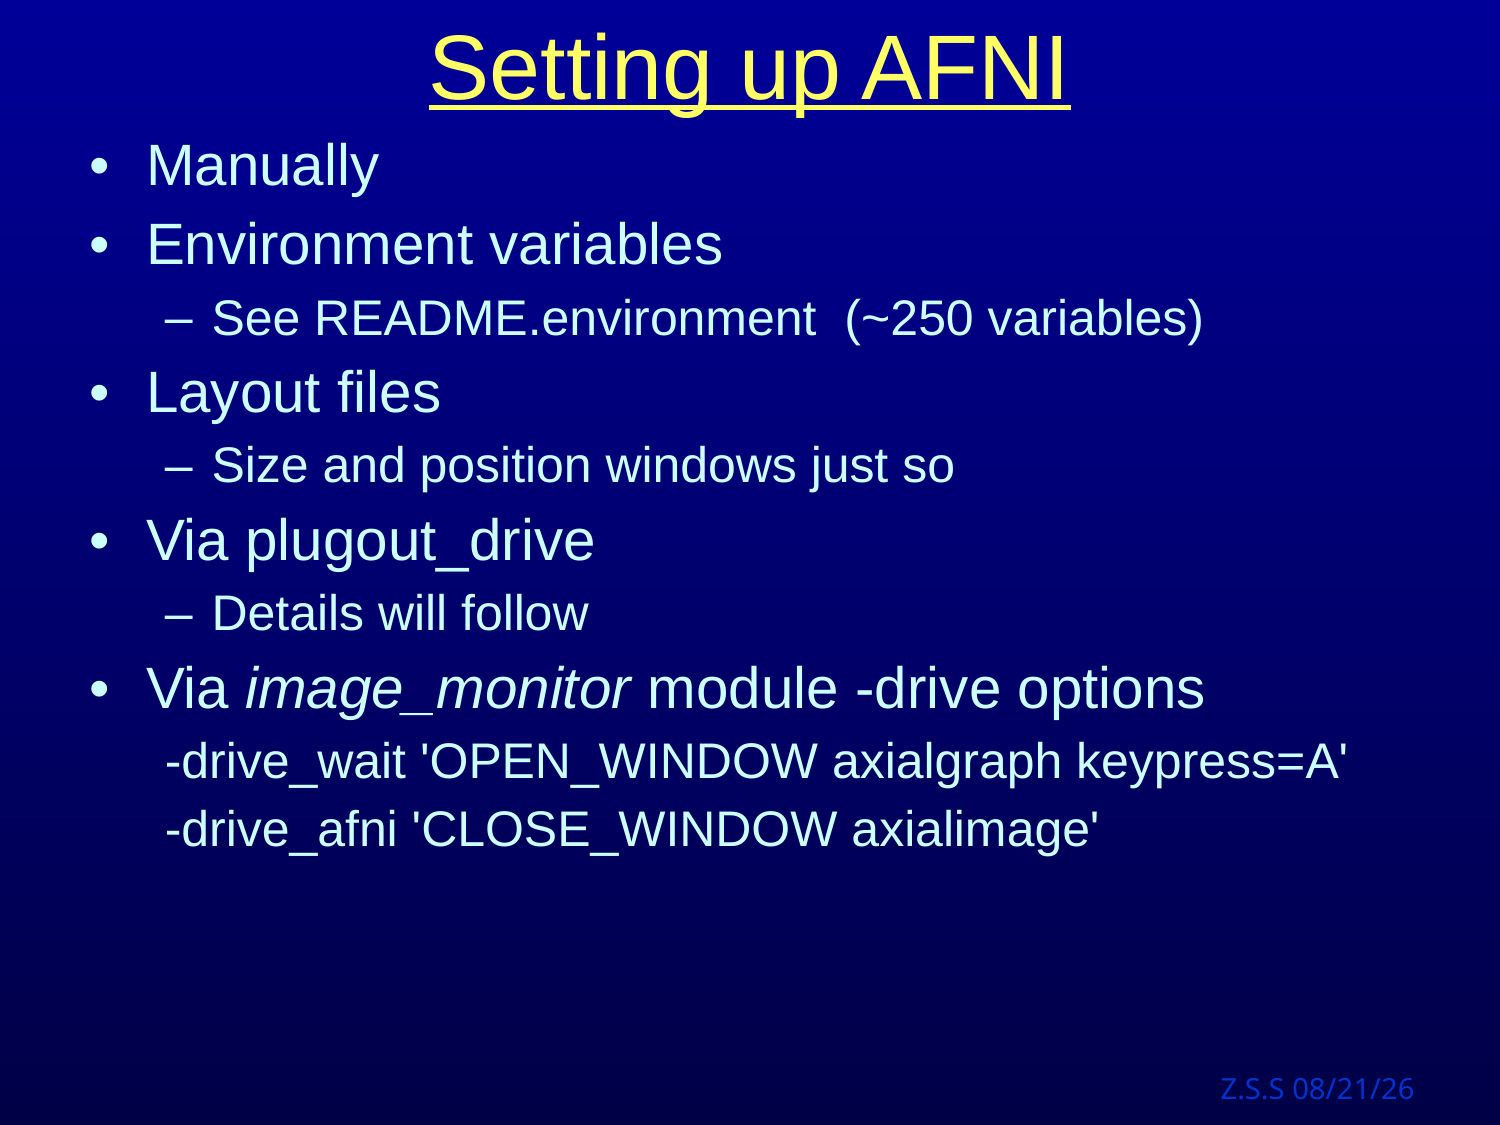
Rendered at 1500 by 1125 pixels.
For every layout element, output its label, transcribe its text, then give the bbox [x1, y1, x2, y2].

title Setting up AFNI [75, 0, 1426, 125]
list Manually Environment variables See README.environment (~250 variables) Layout files Size and position windows just so Via plugout_drive Details will follow Via image_monitor module -drive options -drive_wait 'OPEN_WINDOW axialgraph keypress=A' -drive_afni 'CLOSE_WINDOW axialimage' [75, 125, 1426, 924]
